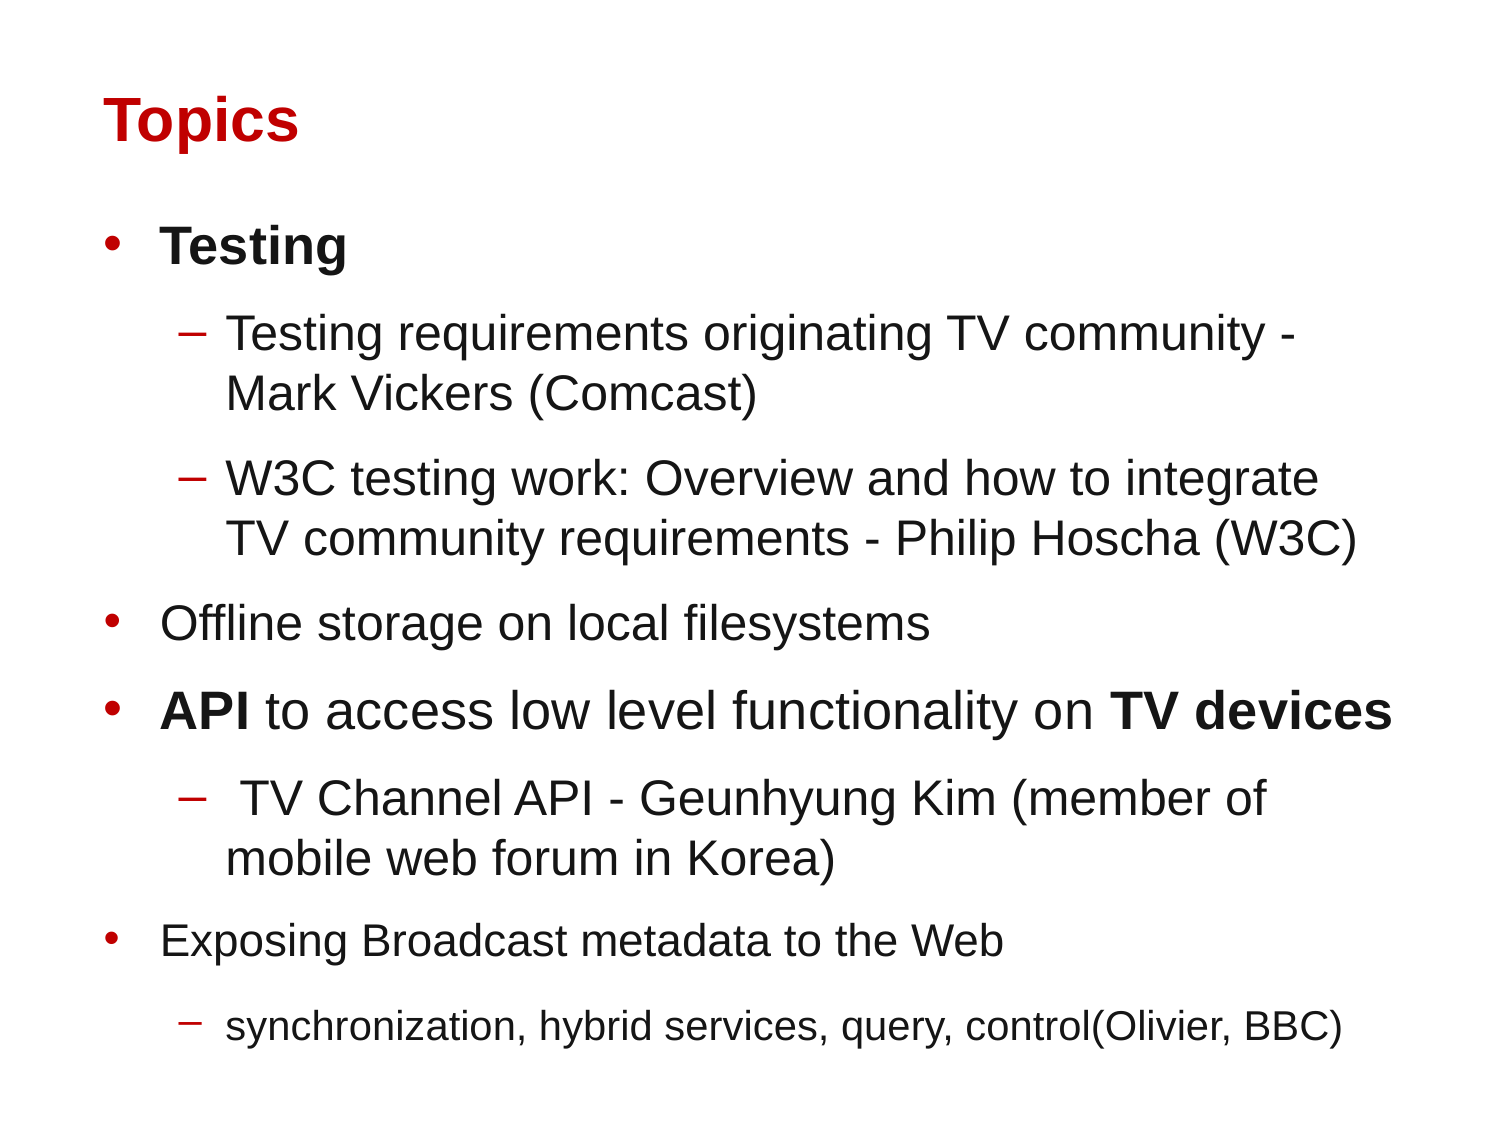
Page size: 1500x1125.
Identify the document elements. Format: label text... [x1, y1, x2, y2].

list Testing Testing requirements originating TV community - Mark Vickers (Comcast) W3C testing work: Overview and how to integrate TV community requirements - Philip Hoscha (W3C) Offline storage on local filesystems API to access low level functionality on TV devices TV Channel API - Geunhyung Kim (member of mobile web forum in Korea) Exposing Broadcast metadata to the Web synchronization, hybrid services, query, control(Olivier, BBC) [88, 203, 1412, 1058]
title Topics [88, 70, 1412, 162]
